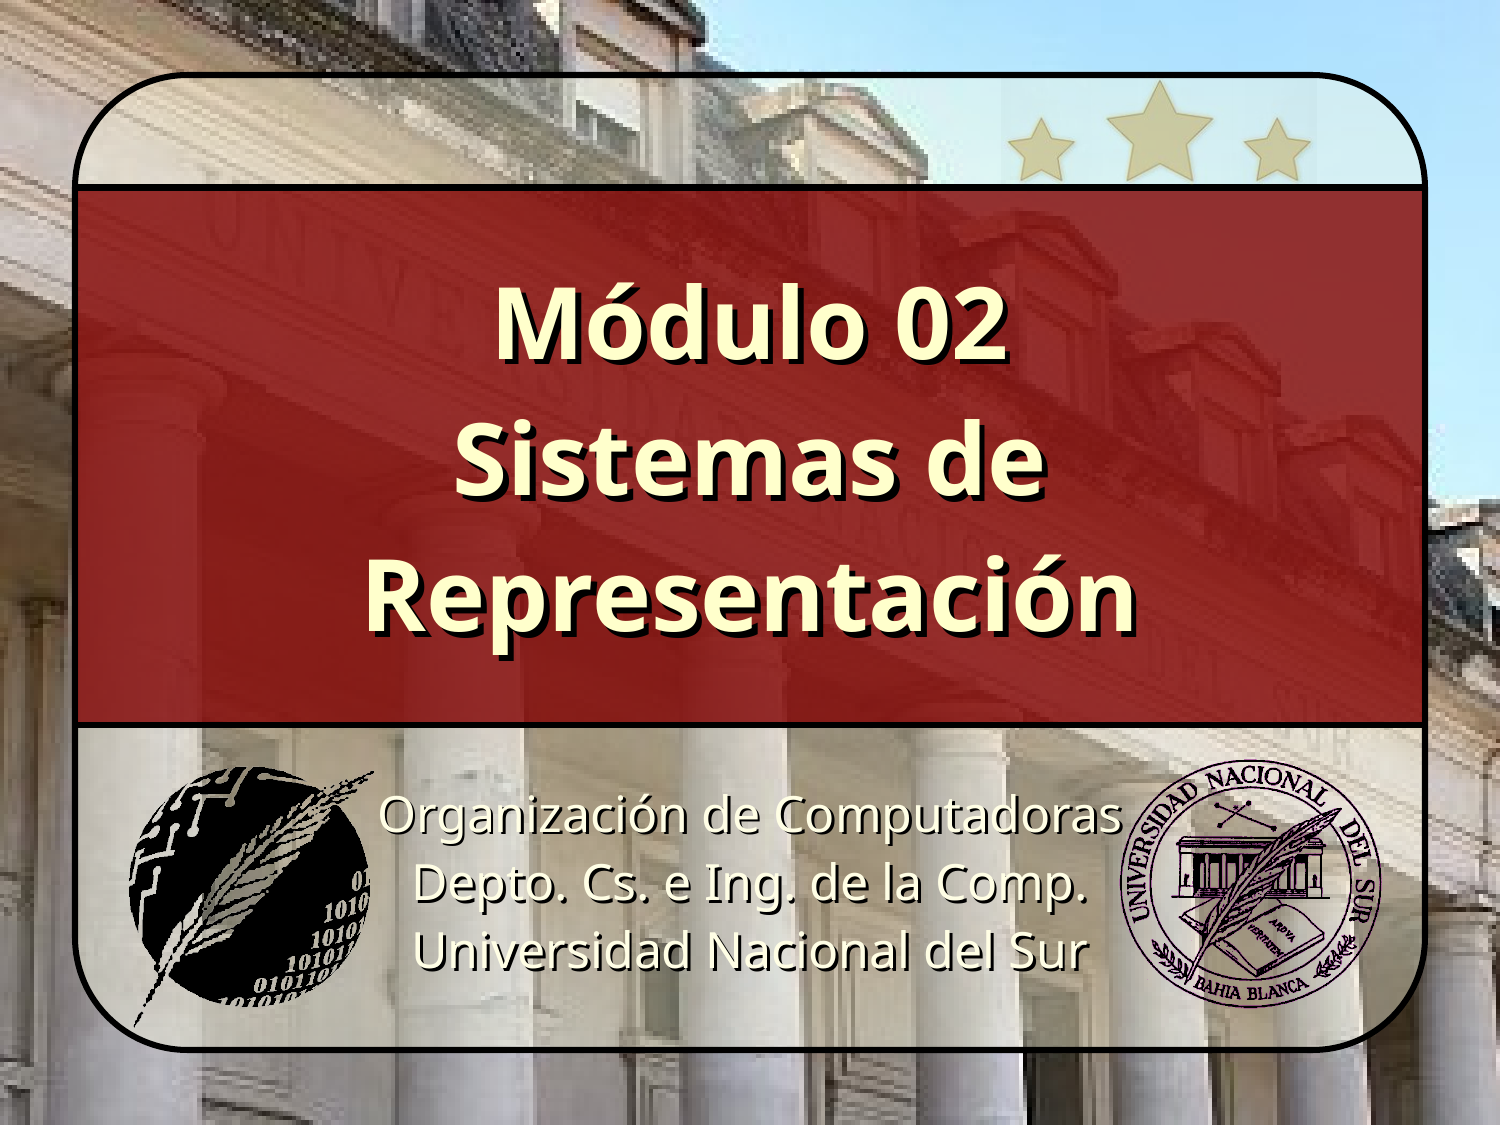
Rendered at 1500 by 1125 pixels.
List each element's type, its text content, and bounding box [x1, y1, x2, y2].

picture [0, 0, 1500, 1125]
title Módulo 02 Sistemas de Representación [128, 187, 1372, 726]
